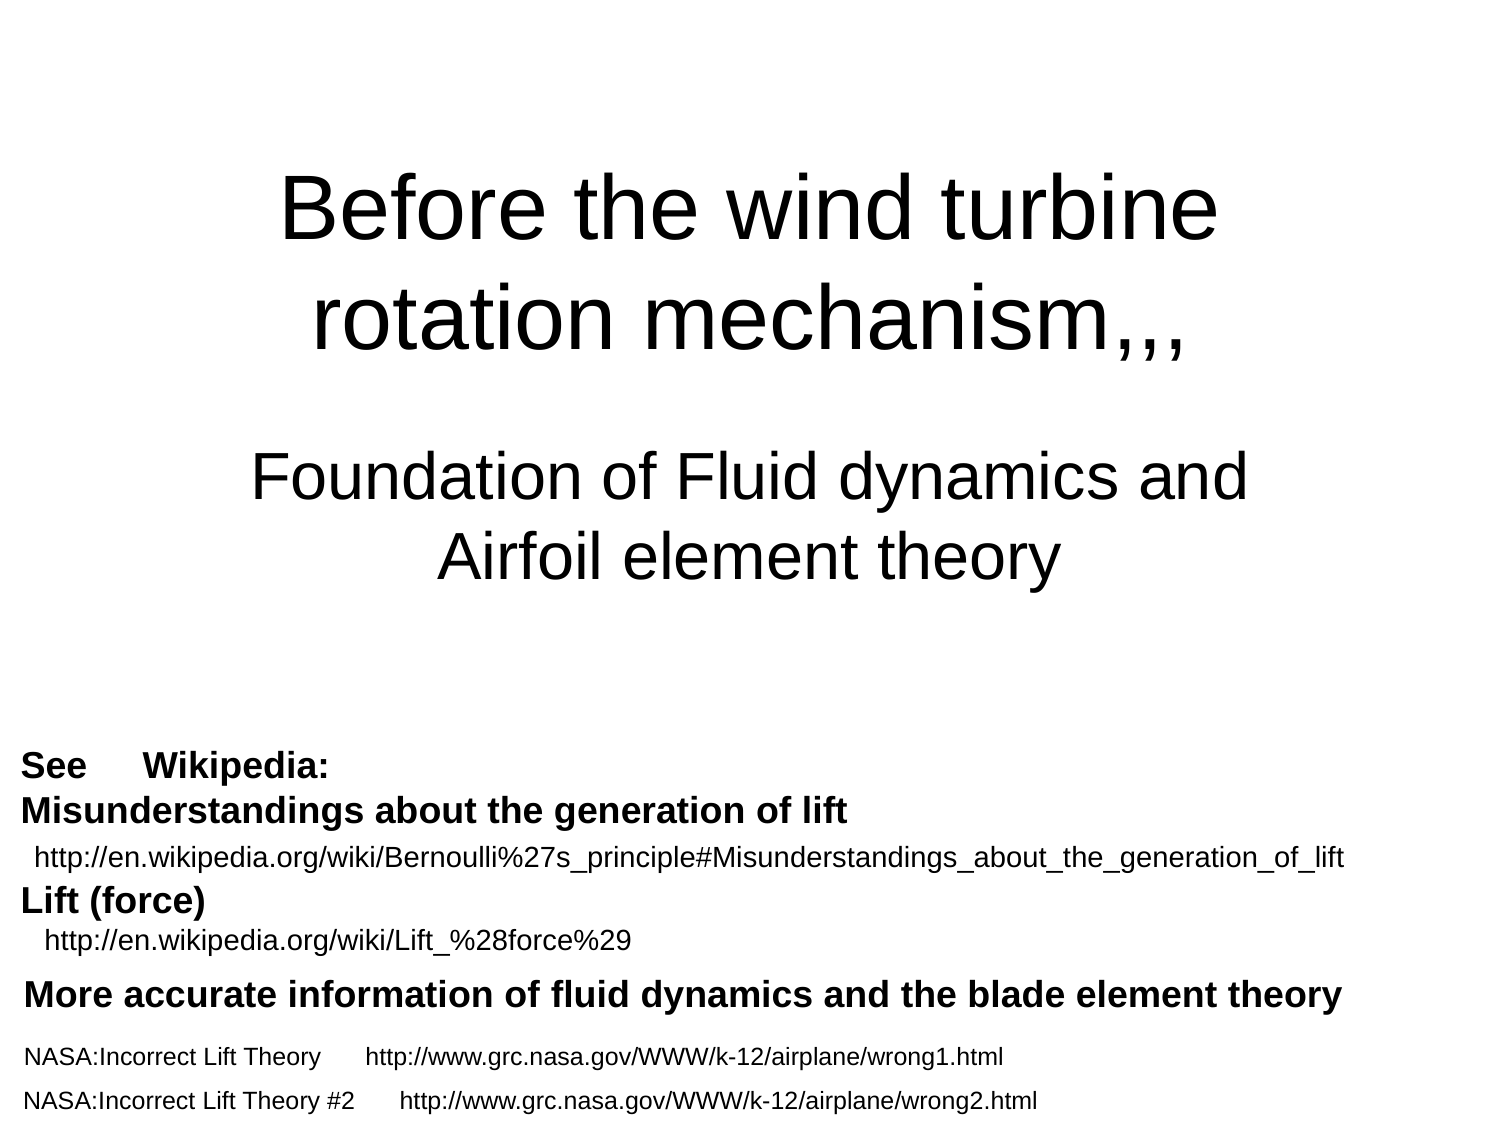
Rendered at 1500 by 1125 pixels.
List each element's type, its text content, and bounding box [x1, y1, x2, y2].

text_box See Wikipedia: Misunderstandings about the generation of lift Lift (force) [6, 734, 864, 974]
title Before the wind turbine rotation mechanism,,, [112, 137, 1388, 379]
text_box More accurate information of fluid dynamics and the blade element theory [9, 963, 1358, 1023]
text_box NASA:Incorrect Lift Theory http://www.grc.nasa.gov/WWW/k-12/airplane/wrong1.html [9, 1033, 1020, 1077]
text_box http://en.wikipedia.org/wiki/Bernoulli%27s_principle#Misunderstandings_about_the_generation_of_lift [19, 830, 1362, 881]
text_box NASA:Incorrect Lift Theory #2 http://www.grc.nasa.gov/WWW/k-12/airplane/wrong2.html [8, 1077, 1054, 1122]
subtitle Foundation of Fluid dynamics and Airfoil element theory [225, 425, 1276, 713]
text_box http://en.wikipedia.org/wiki/Lift_%28force%29 [29, 914, 1045, 964]
